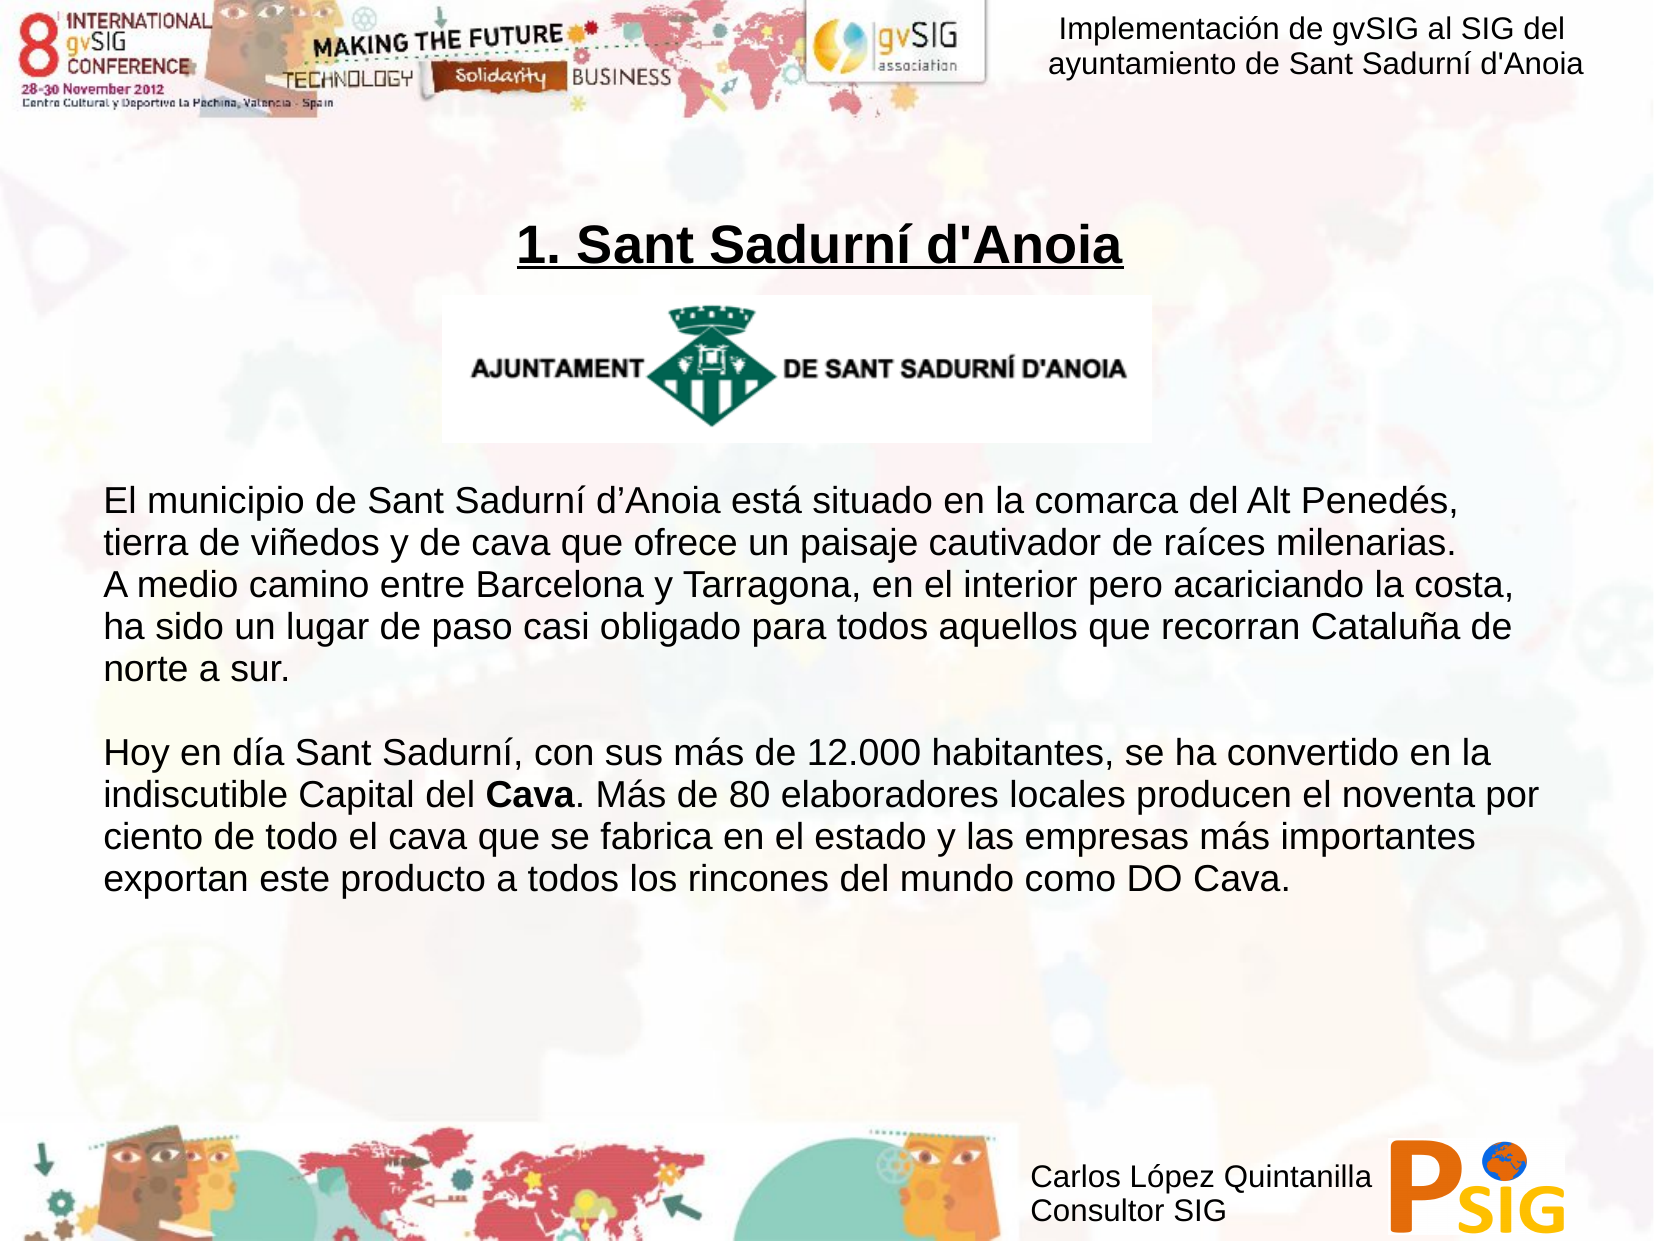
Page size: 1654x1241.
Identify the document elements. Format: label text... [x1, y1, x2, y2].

text_box 1. Sant Sadurní d'Anoia [501, 206, 1140, 295]
picture [0, 0, 1654, 1241]
text_box El municipio de Sant Sadurní d’Anoia está situado en la comarca del Alt Penedés, tierra de viñedos y de cava que ofrece un paisaje cautivador de raíces milenarias. A medio camino entre Barcelona y Tarragona, en el interior pero acariciando la costa, ha sido un lugar de paso casi obligado para todos aquellos que recorran Cataluña de norte a sur. Hoy en día Sant Sadurní, con sus más de 12.000 habitantes, se ha convertido en la indiscutible Capital del Cava. Más de 80 elaboradores locales producen el noventa por ciento de todo el cava que se fabrica en el estado y las empresas más importantes exportan este producto a todos los rincones del mundo como DO Cava. [88, 472, 1557, 975]
